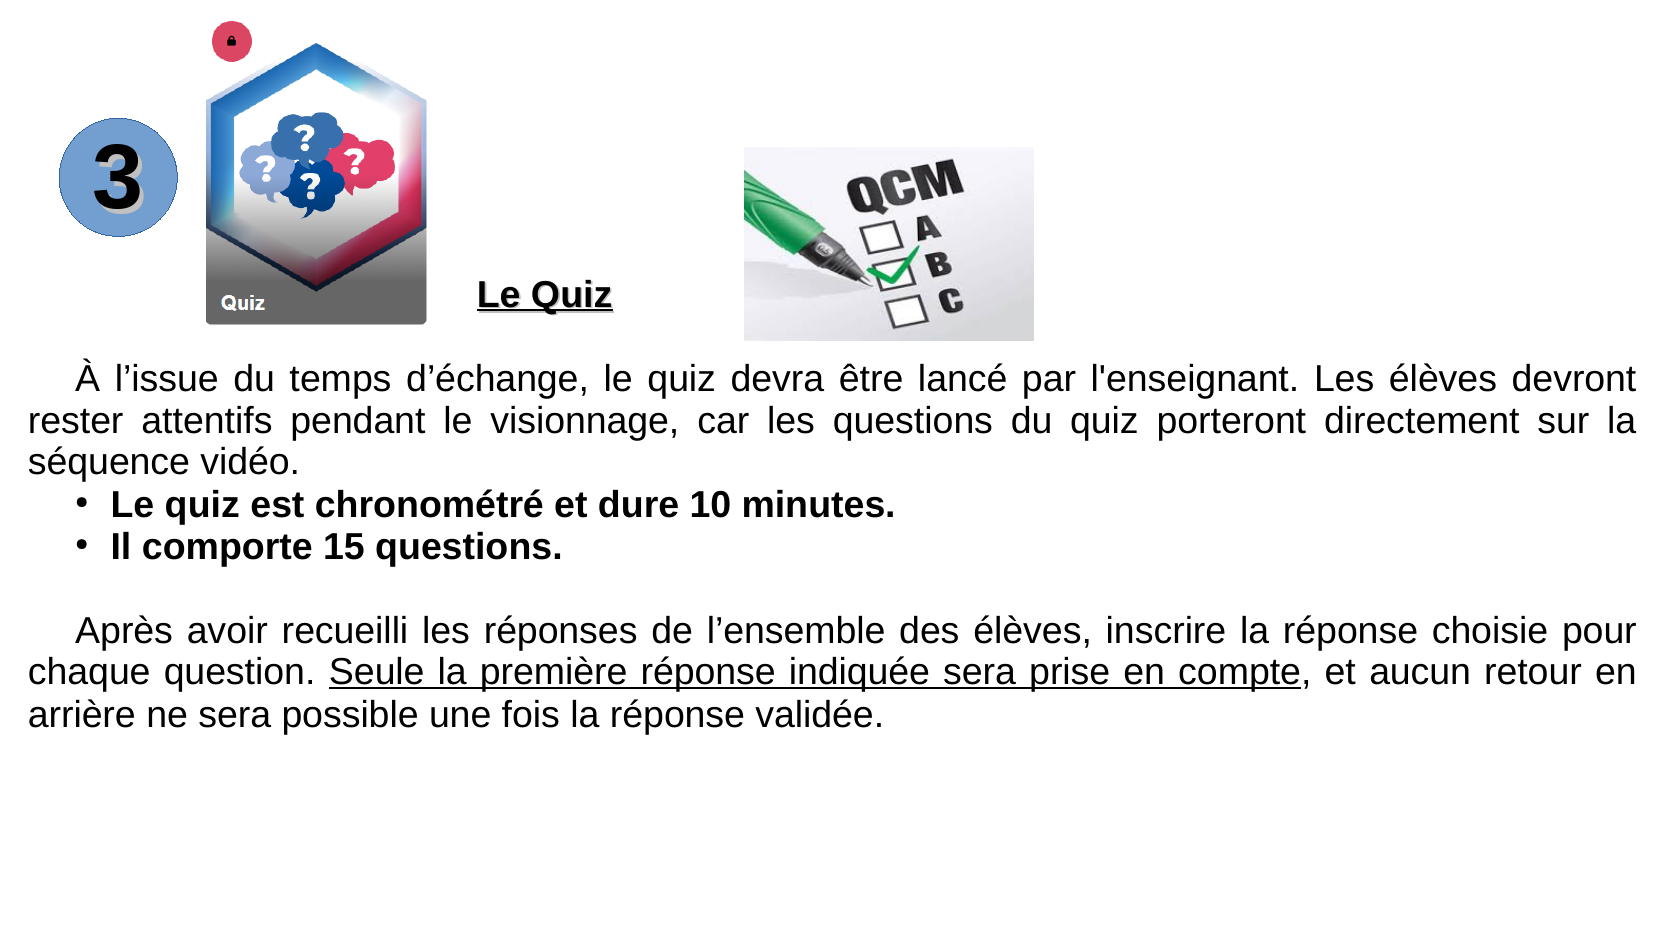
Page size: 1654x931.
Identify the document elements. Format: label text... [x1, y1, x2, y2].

text_box 3 [59, 118, 178, 237]
picture [744, 147, 1034, 341]
text_box Le Quiz À l’issue du temps d’échange, le quiz devra être lancé par l'enseignant. Les élèves devront rester attentifs pendant le visionnage, car les questions du quiz porteront directement sur la séquence vidéo. Le quiz est chronométré et dure 10 minutes. Il comporte 15 questions. Après avoir recueilli les réponses de l’ensemble des élèves, inscrire la réponse choisie pour chaque question. Seule la première réponse indiquée sera prise en compte, et aucun retour en arrière ne sera possible une fois la réponse validée. [13, 265, 1652, 787]
picture [206, 12, 427, 325]
